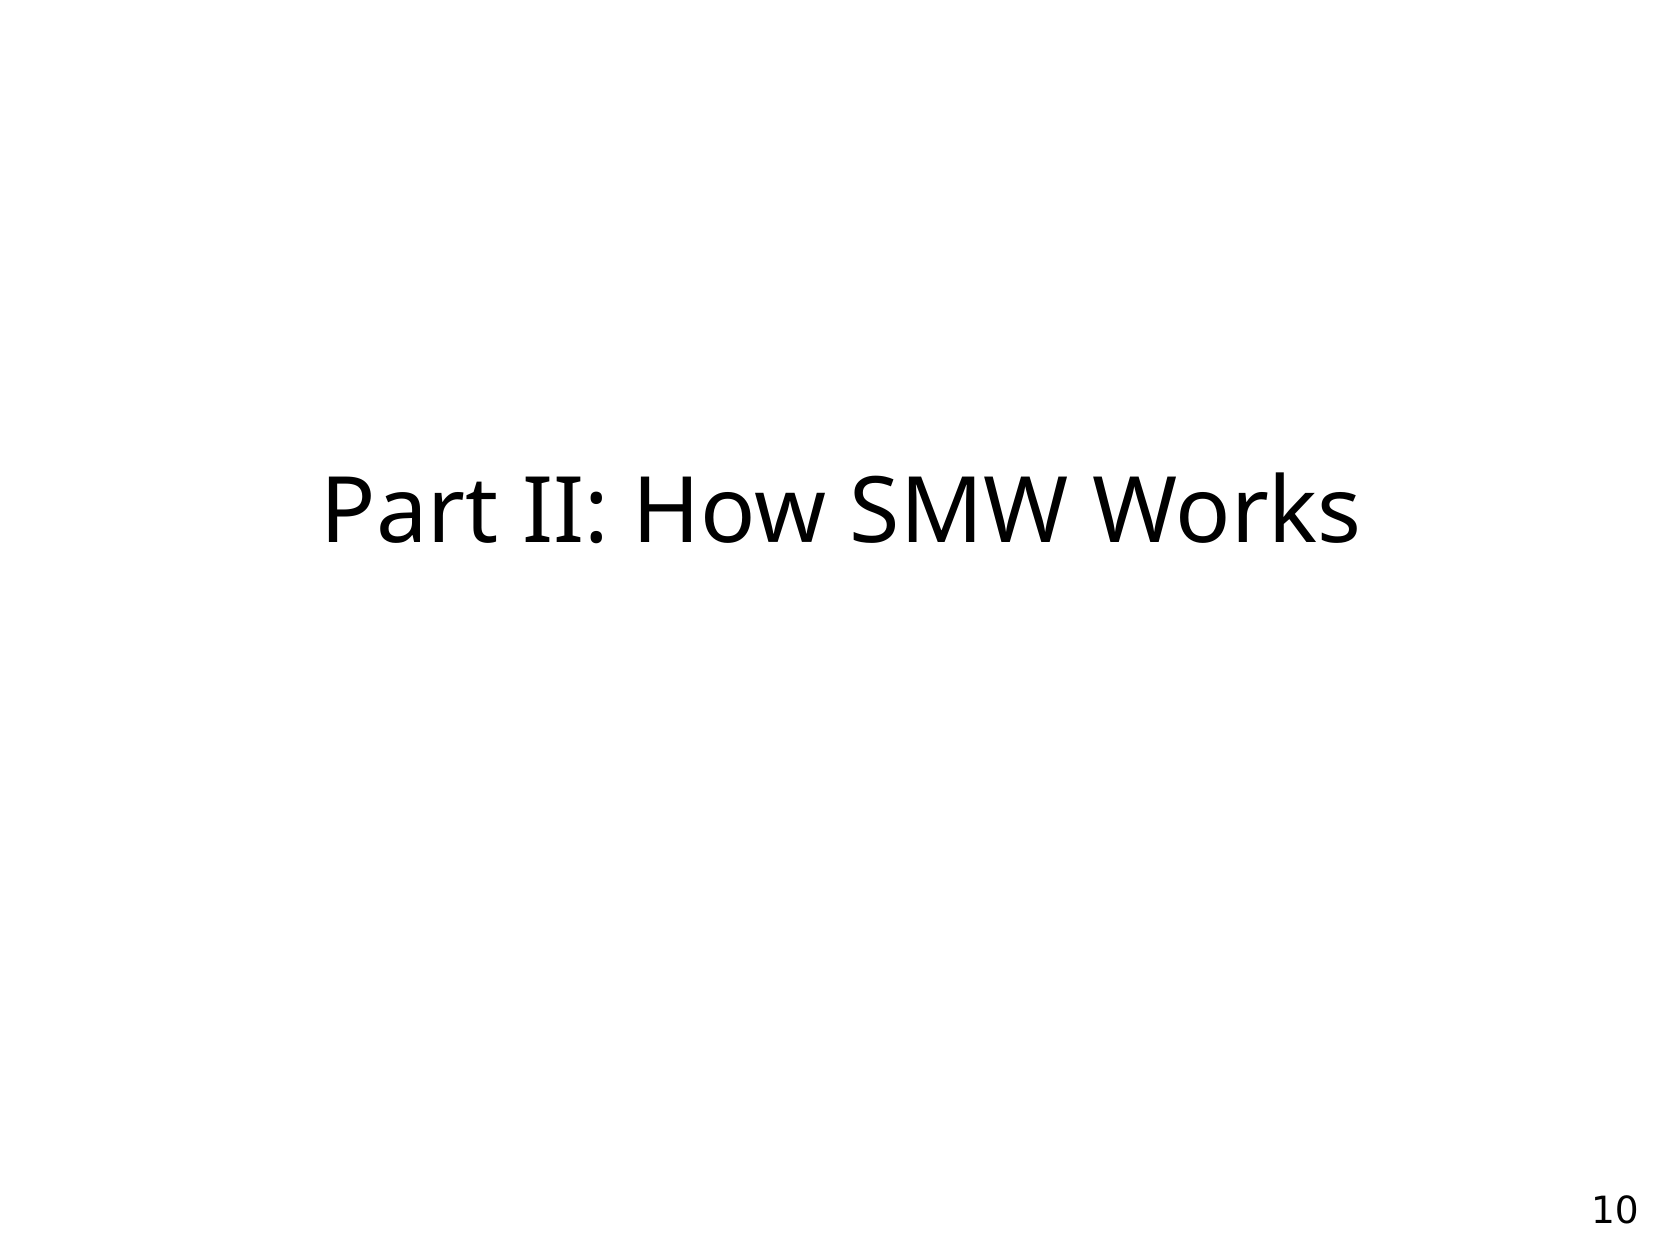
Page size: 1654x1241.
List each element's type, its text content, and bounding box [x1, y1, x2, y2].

text_box Part II: How SMW Works [88, 437, 1595, 559]
text_box 10 [1535, 1181, 1654, 1241]
